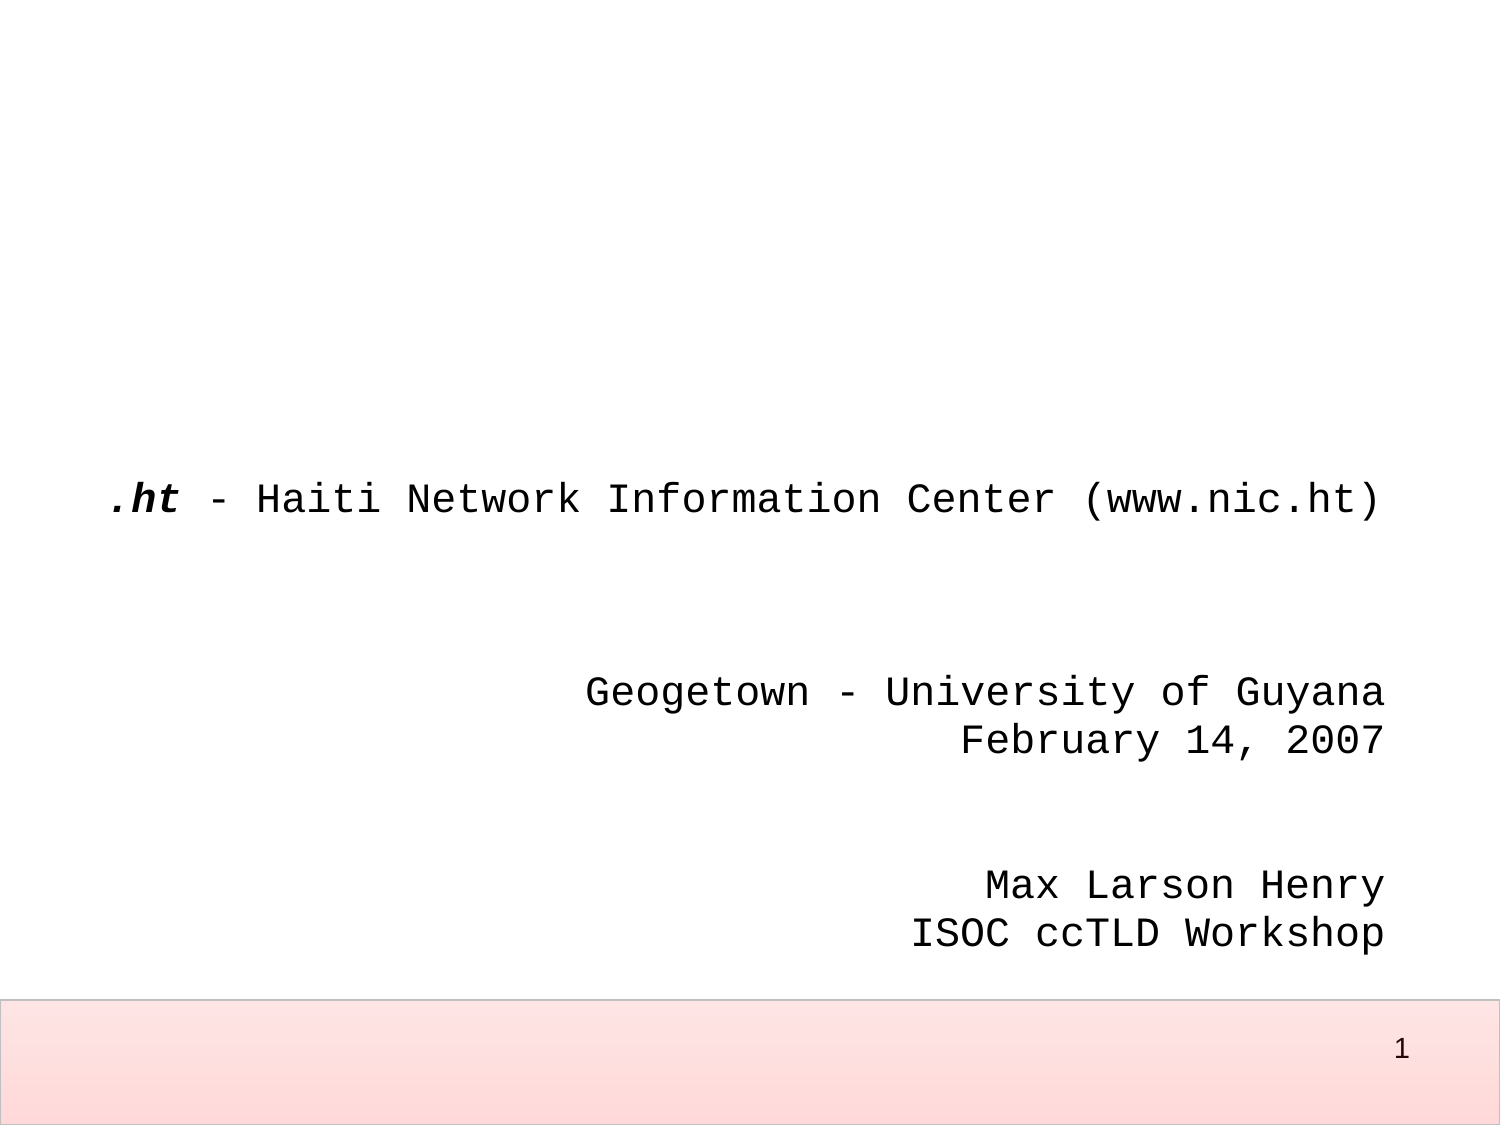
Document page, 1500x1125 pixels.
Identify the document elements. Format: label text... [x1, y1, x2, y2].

text_box [0, 999, 1500, 1125]
subtitle .ht - Haiti Network Information Center (www.nic.ht) Geogetown - University of Guyana February 14, 2007 Max Larson Henry ISOC ccTLD Workshop [87, 474, 1400, 984]
